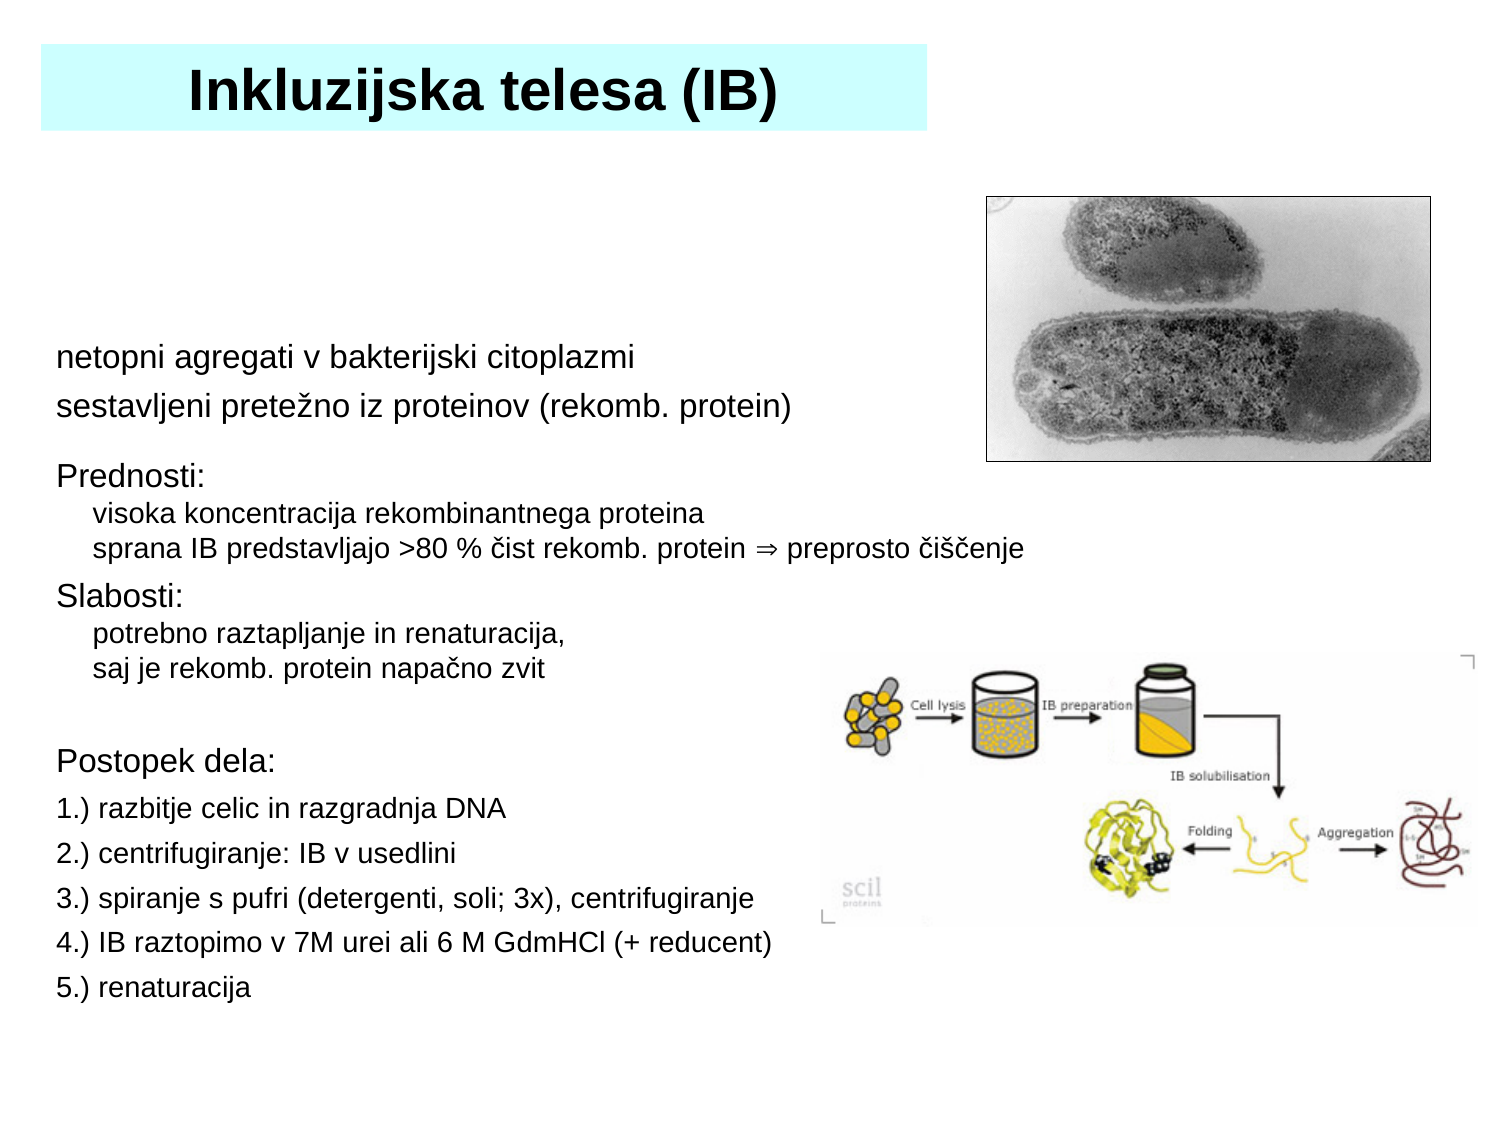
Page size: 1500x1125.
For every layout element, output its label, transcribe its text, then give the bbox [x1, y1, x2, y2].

picture [1231, 652, 1478, 927]
text_box netopni agregati v bakterijski citoplazmi sestavljeni pretežno iz proteinov (rekomb. protein) Prednosti: visoka koncentracija rekombinantnega proteina sprana IB predstavljajo >80 % čist rekomb. protein  preprosto čiščenje Slabosti: potrebno raztapljanje in renaturacija, saj je rekomb. protein napačno zvit Postopek dela: 1.) razbitje celic in razgradnja DNA 2.) centrifugiranje: IB v usedlini 3.) spiranje s pufri (detergenti, soli; 3x), centrifugiranje 4.) IB raztopimo v 7M urei ali 6 M GdmHCl (+ reducent) 5.) renaturacija [41, 327, 1231, 1125]
picture [986, 196, 1431, 462]
text_box Inkluzijska telesa (IB) [41, 44, 928, 131]
